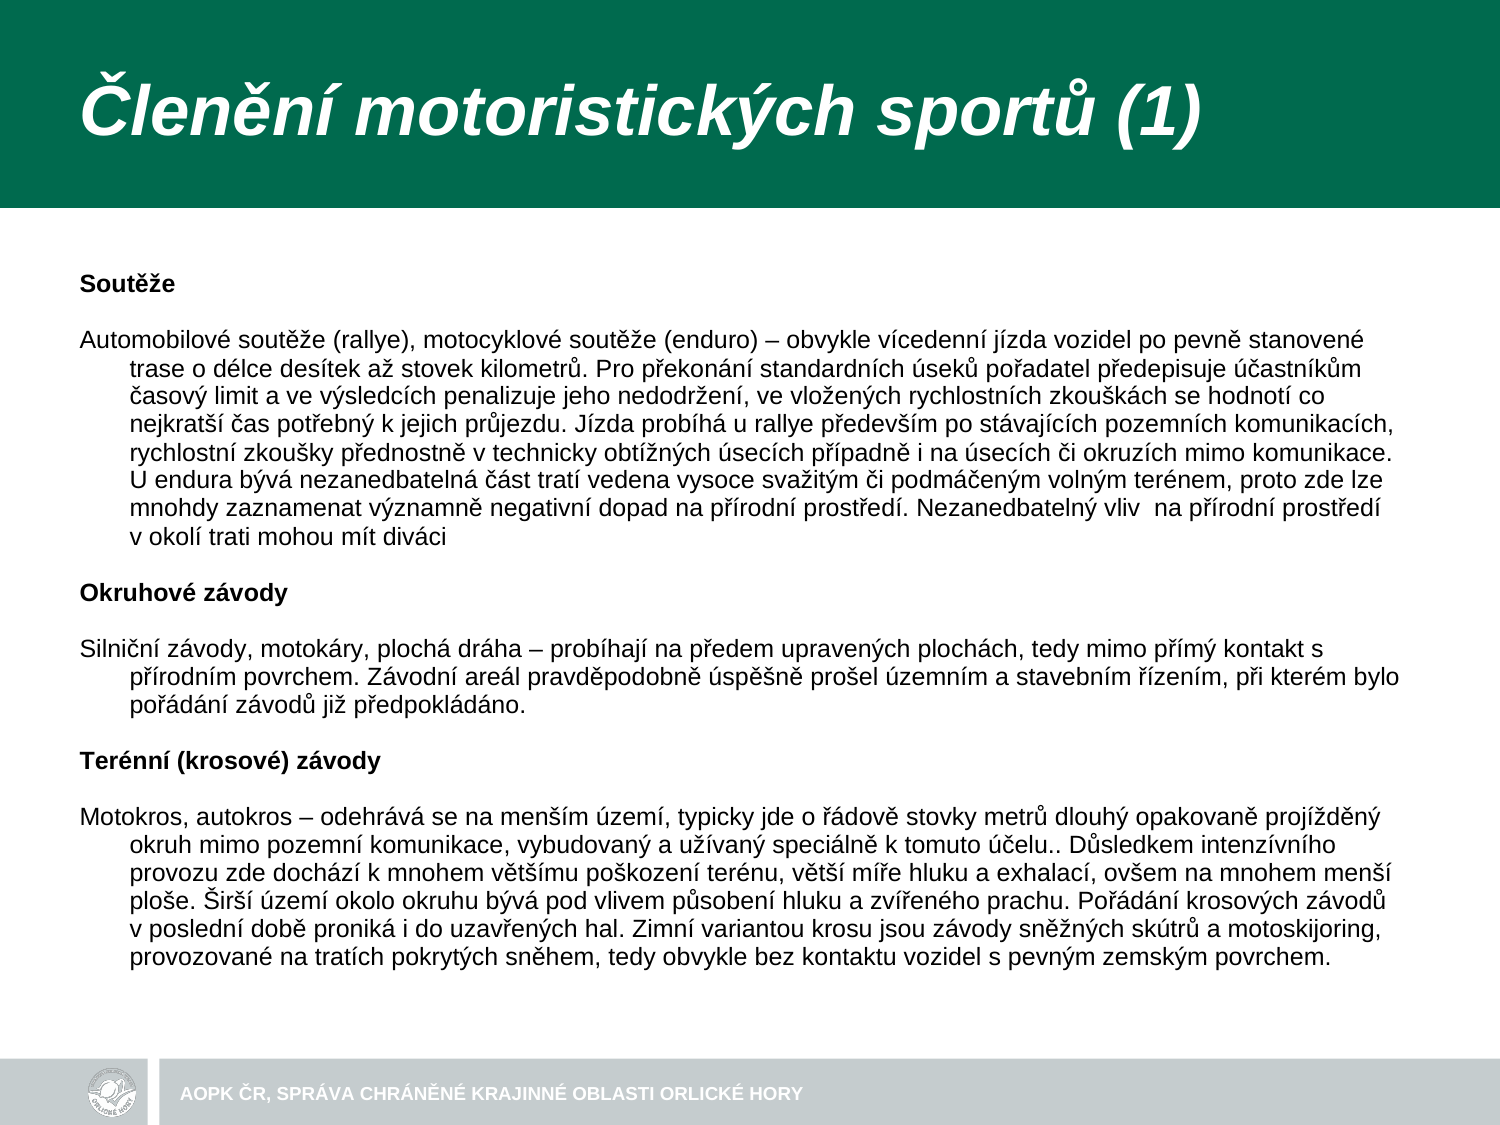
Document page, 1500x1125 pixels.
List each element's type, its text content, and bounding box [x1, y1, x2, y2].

title Členění motoristických sportů (1) [64, 7, 1436, 216]
list Soutěže Automobilové soutěže (rallye), motocyklové soutěže (enduro) – obvykle vícedenní jízda vozidel po pevně stanovené trase o délce desítek až stovek kilometrů. Pro překonání standardních úseků pořadatel předepisuje účastníkům časový limit a ve výsledcích penalizuje jeho nedodržení, ve vložených rychlostních zkouškách se hodnotí co nejkratší čas potřebný k jejich průjezdu. Jízda probíhá u rallye především po stávajících pozemních komunikacích, rychlostní zkoušky přednostně v technicky obtížných úsecích případně i na úsecích či okruzích mimo komunikace. U endura bývá nezanedbatelná část tratí vedena vysoce svažitým či podmáčeným volným terénem, proto zde lze mnohdy zaznamenat významně negativní dopad na přírodní prostředí. Nezanedbatelný vliv na přírodní prostředí v okolí trati mohou mít diváci Okruhové závody Silniční závody, motokáry, plochá dráha – probíhají na předem upravených plochách, tedy mimo přímý kontakt s přírodním povrchem. Závodní areál pravděpodobně úspěšně prošel územním a stavebním řízením, při kterém bylo pořádání závodů již předpokládáno. Terénní (krosové) závody Motokros, autokros – odehrává se na menším území, typicky jde o řádově stovky metrů dlouhý opakovaně projížděný okruh mimo pozemní komunikace, vybudovaný a užívaný speciálně k tomuto účelu.. Důsledkem intenzívního provozu zde dochází k mnohem většímu poškození terénu, větší míře hluku a exhalací, ovšem na mnohem menší ploše. Širší území okolo okruhu bývá pod vlivem působení hluku a zvířeného prachu. Pořádání krosových závodů v poslední době proniká i do uzavřených hal. Zimní variantou krosu jsou závody sněžných skútrů a motoskijoring, provozované na tratích pokrytých sněhem, tedy obvykle bez kontaktu vozidel s pevným zemským povrchem. [64, 262, 1426, 1038]
picture [88, 1068, 136, 1117]
